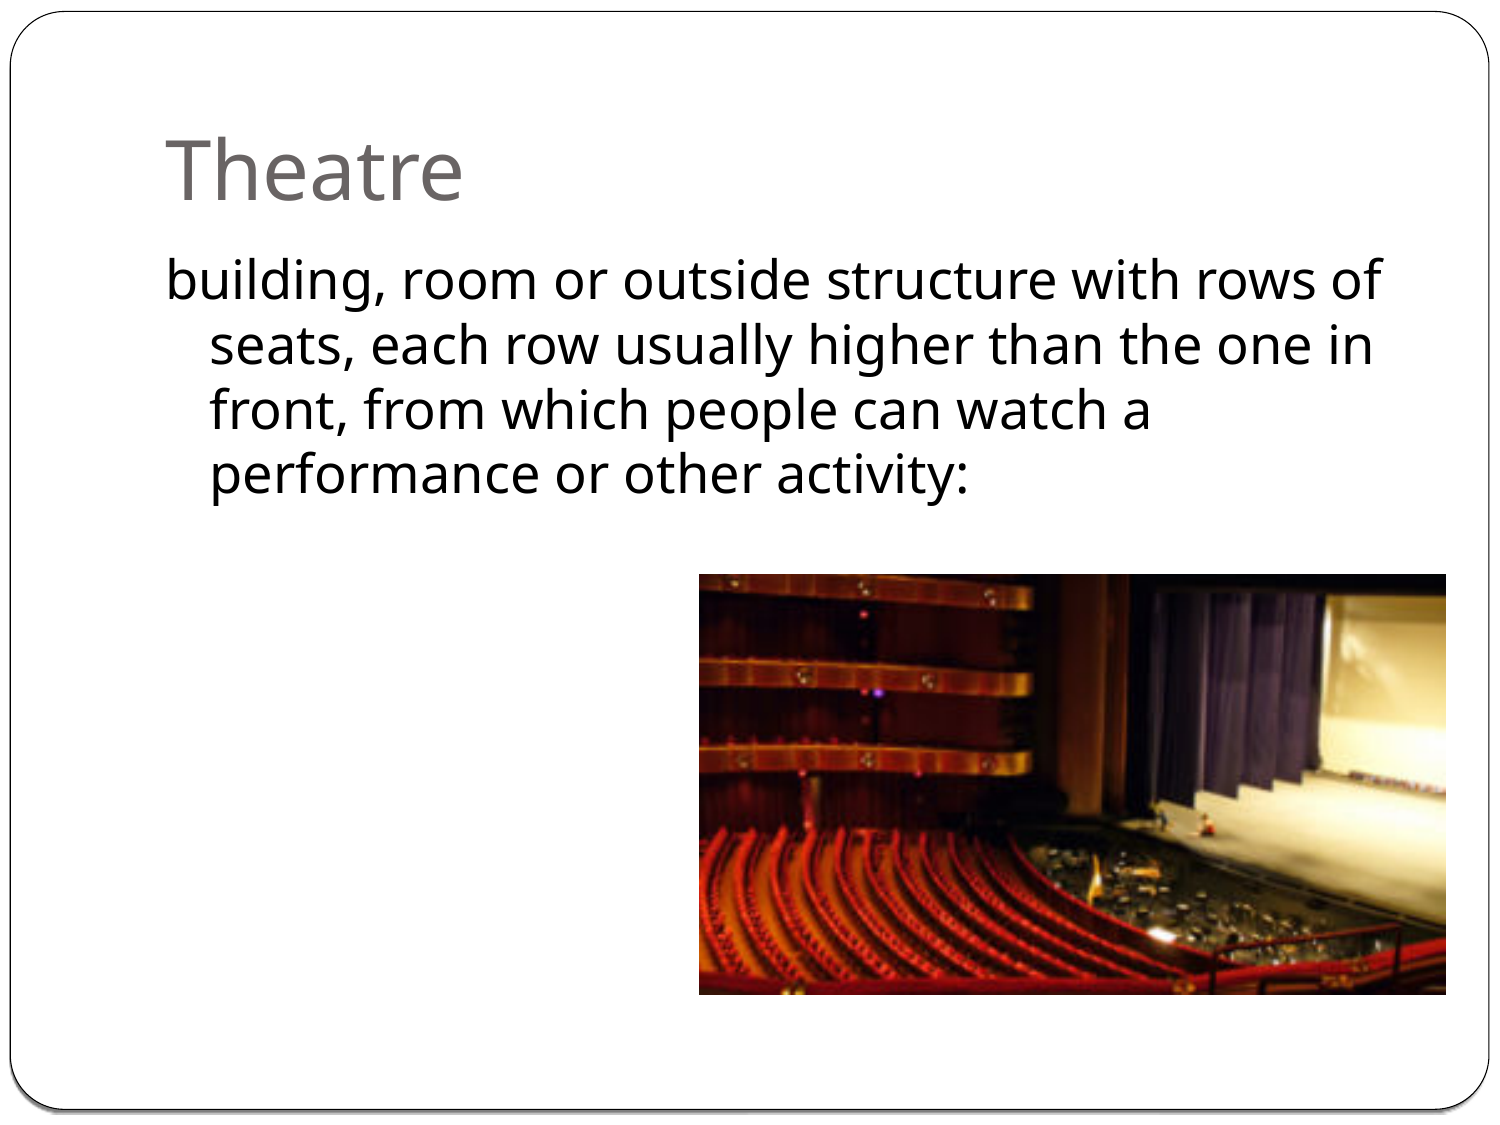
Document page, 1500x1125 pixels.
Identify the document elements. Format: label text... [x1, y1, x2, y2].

title Theatre [150, 45, 1425, 233]
list building, room or outside structure with rows of seats, each row usually higher than the one in front, from which people can watch a performance or other activity: [150, 237, 1425, 988]
picture [699, 574, 1446, 995]
